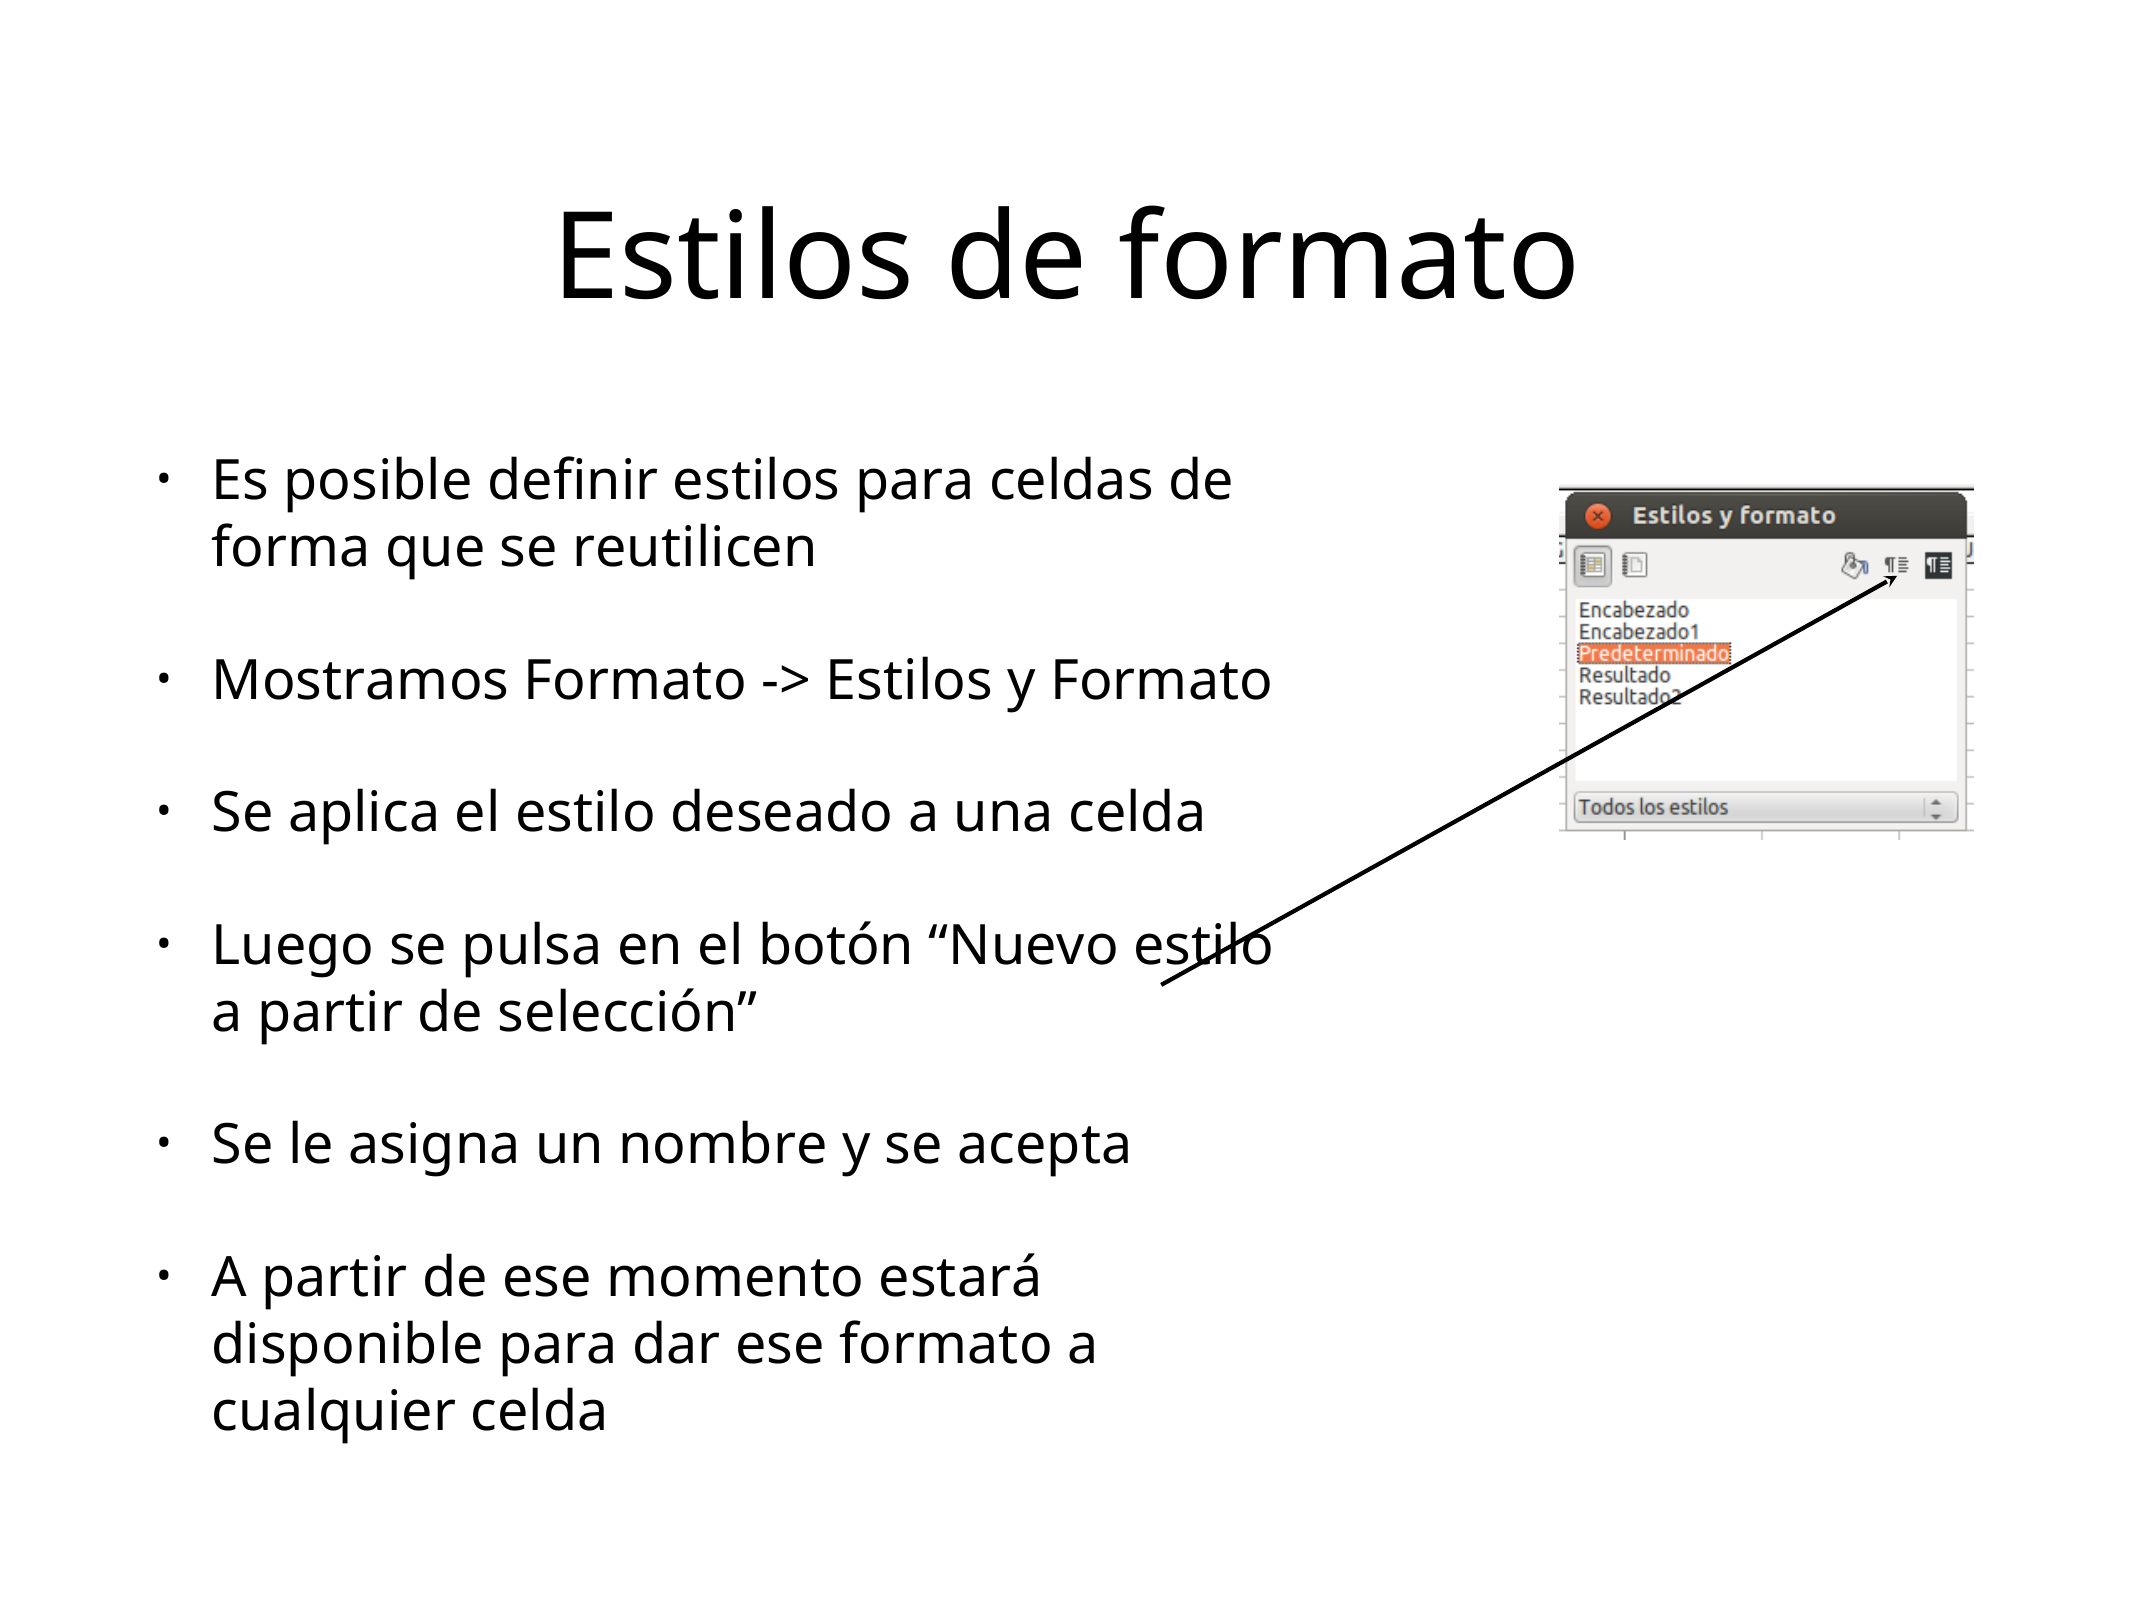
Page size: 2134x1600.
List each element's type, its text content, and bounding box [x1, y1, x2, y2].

title Estilos de formato [156, 72, 1978, 428]
list Es posible definir estilos para celdas de forma que se reutilicen Mostramos Formato -> Estilos y Formato Se aplica el estilo deseado a una celda Luego se pulsa en el botón “Nuevo estilo a partir de selección” Se le asigna un nombre y se acepta A partir de ese momento estará disponible para dar ese formato a cualquier celda [156, 427, 1278, 1459]
picture [1559, 484, 1974, 840]
